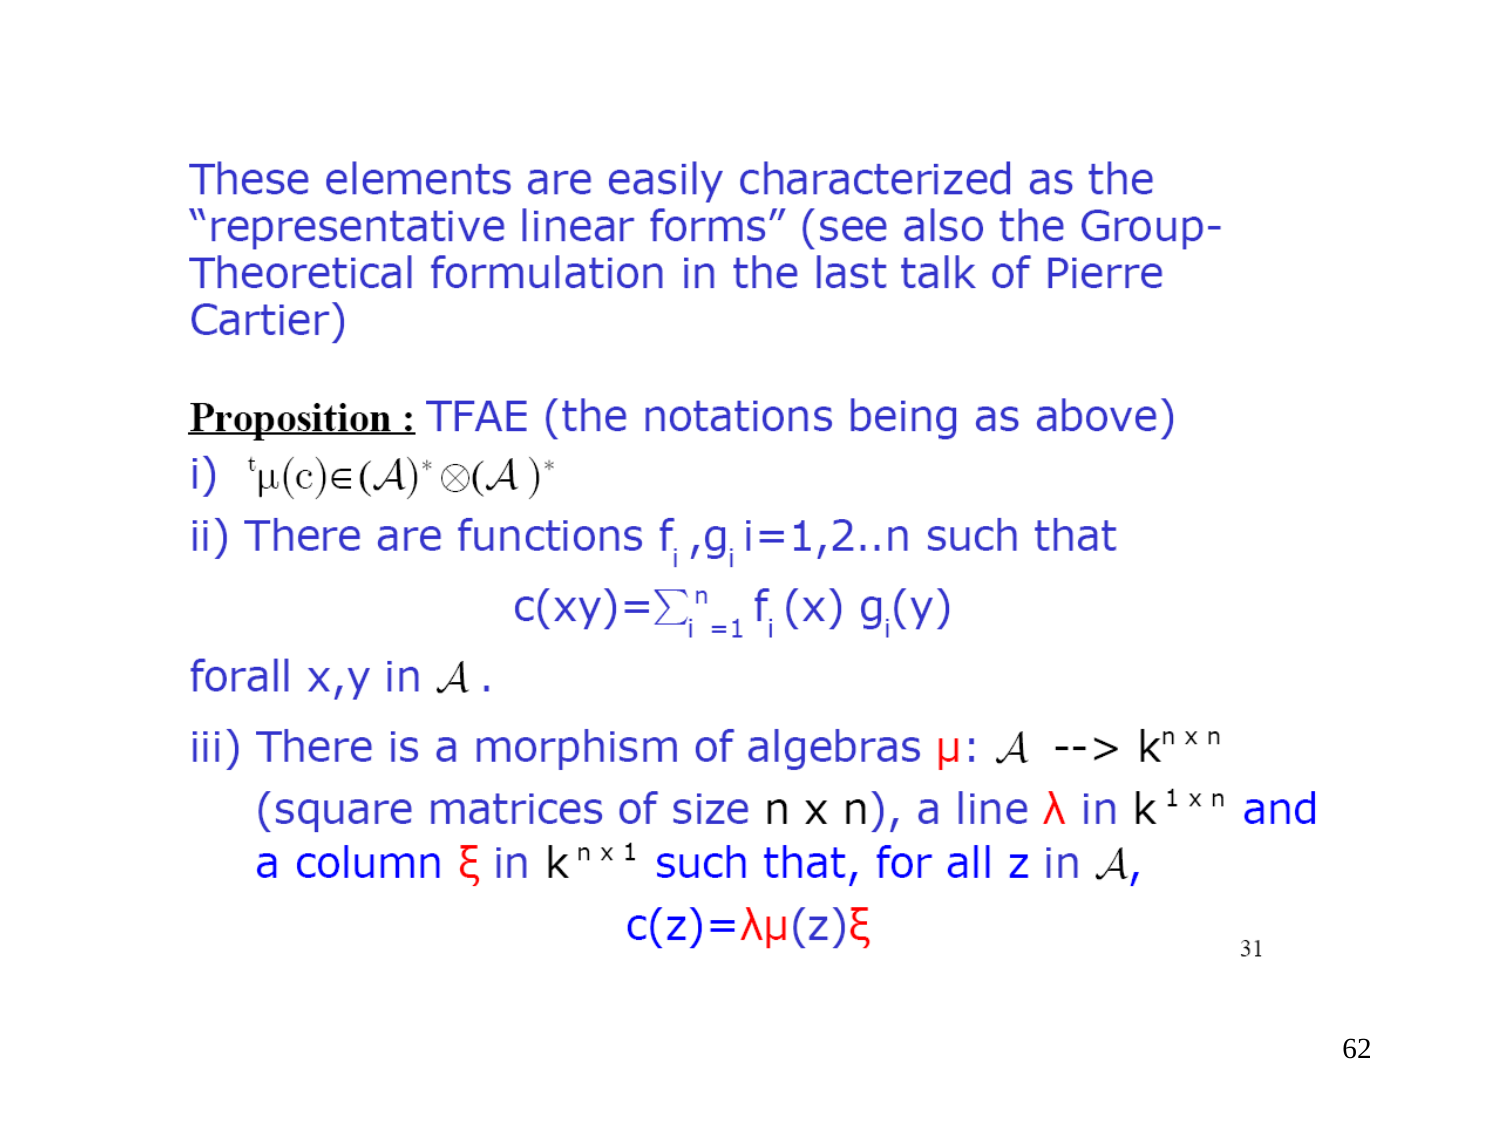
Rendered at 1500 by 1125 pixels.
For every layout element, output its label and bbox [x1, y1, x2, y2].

picture [153, 130, 1355, 974]
